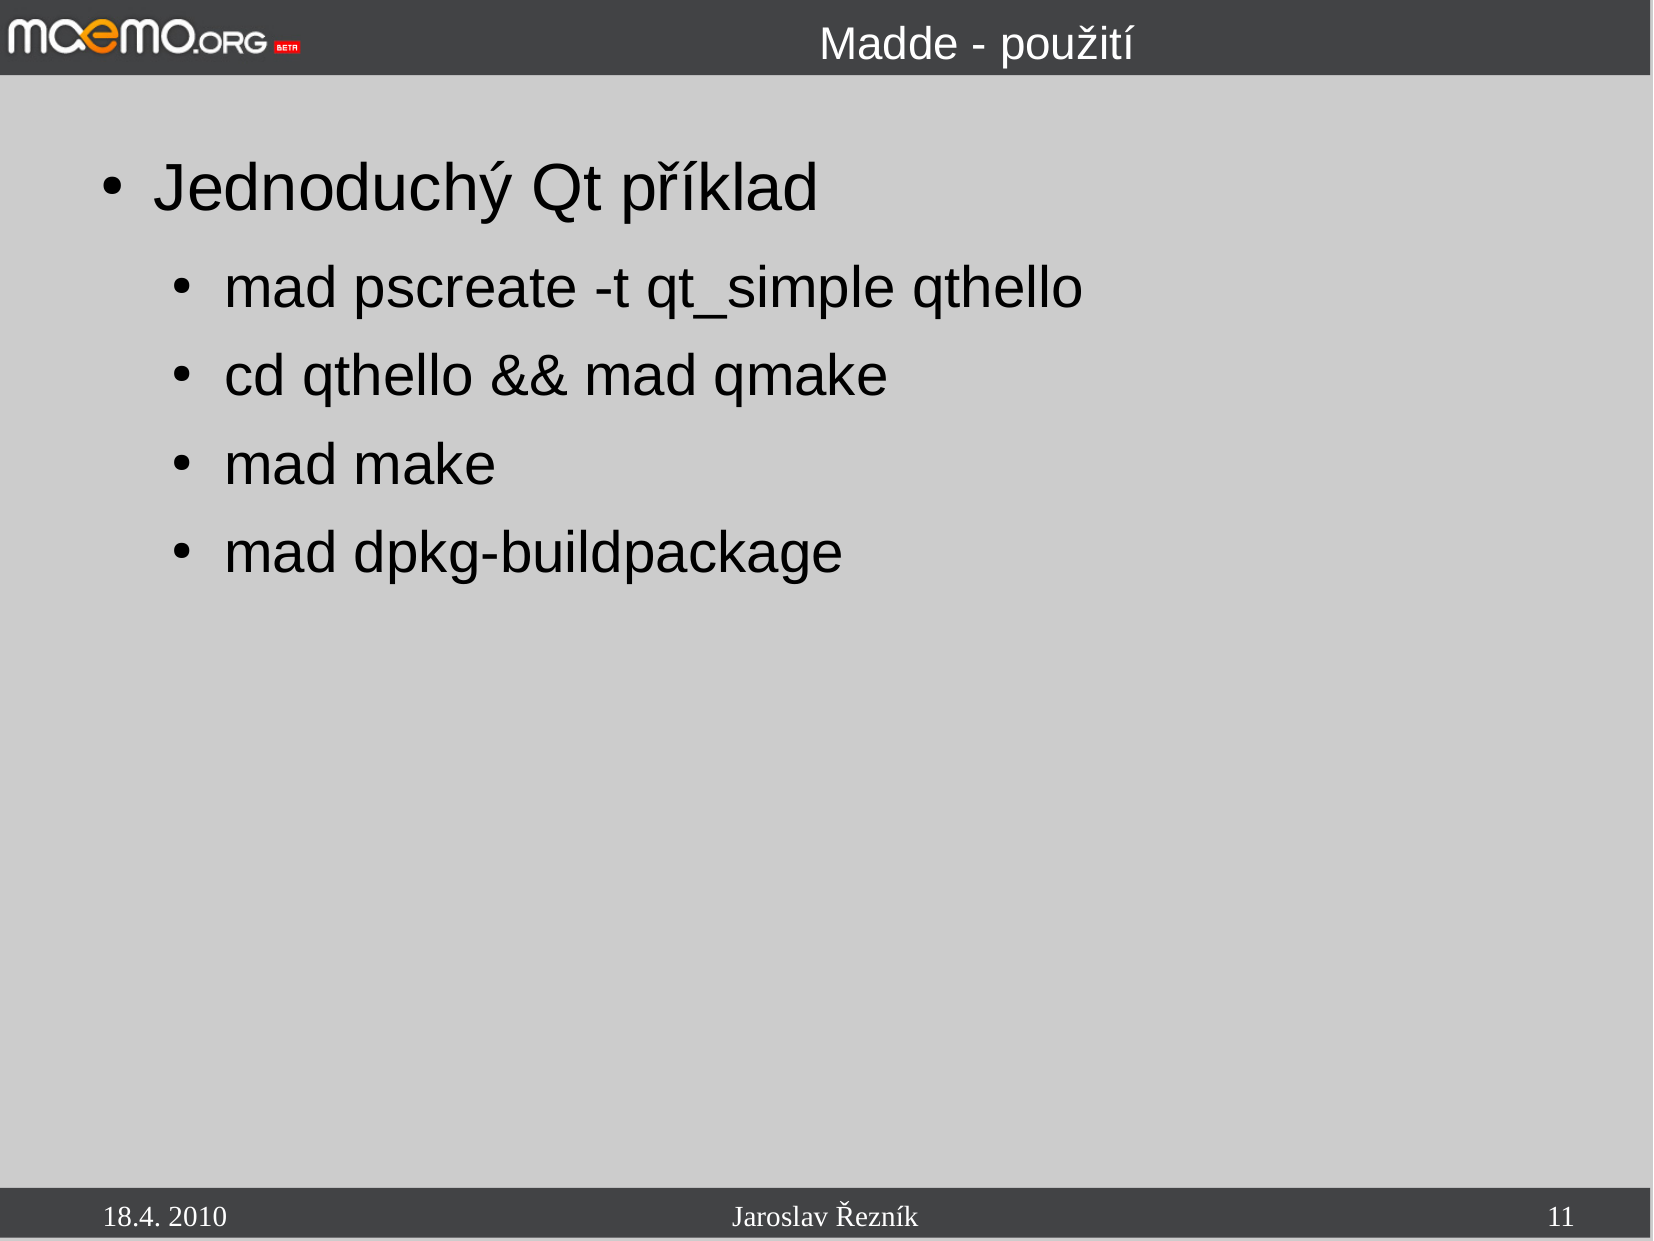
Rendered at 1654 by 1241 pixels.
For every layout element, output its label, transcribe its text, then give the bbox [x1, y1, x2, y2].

picture [0, 0, 317, 64]
title Madde - použití [379, 17, 1576, 70]
list Jednoduchý Qt příklad mad pscreate -t qt_simple qthello cd qthello && mad qmake mad make mad dpkg-buildpackage [82, 150, 1571, 1095]
